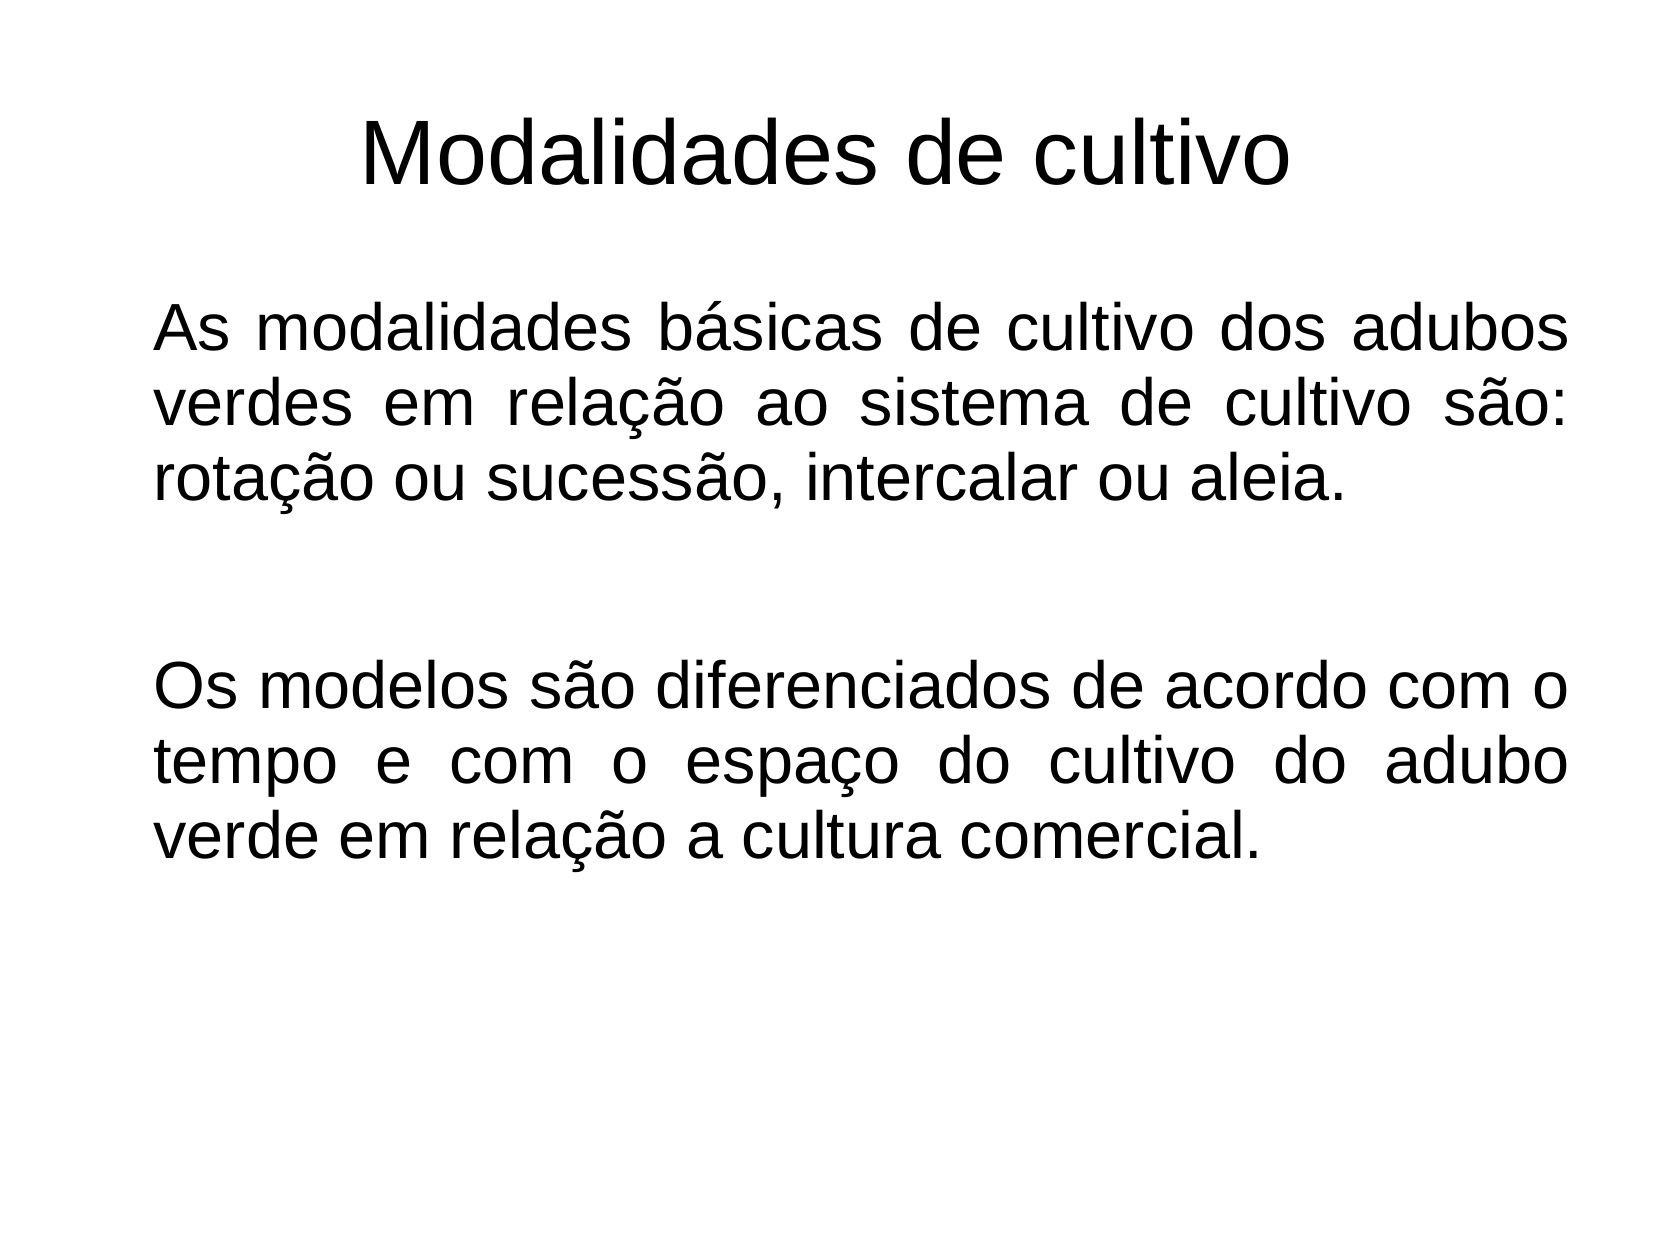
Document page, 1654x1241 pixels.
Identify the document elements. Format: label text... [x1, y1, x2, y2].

list As modalidades básicas de cultivo dos adubos verdes em relação ao sistema de cultivo são: rotação ou sucessão, intercalar ou aleia. Os modelos são diferenciados de acordo com o tempo e com o espaço do cultivo do adubo verde em relação a cultura comercial. [82, 290, 1571, 1010]
title Modalidades de cultivo [82, 49, 1571, 257]
